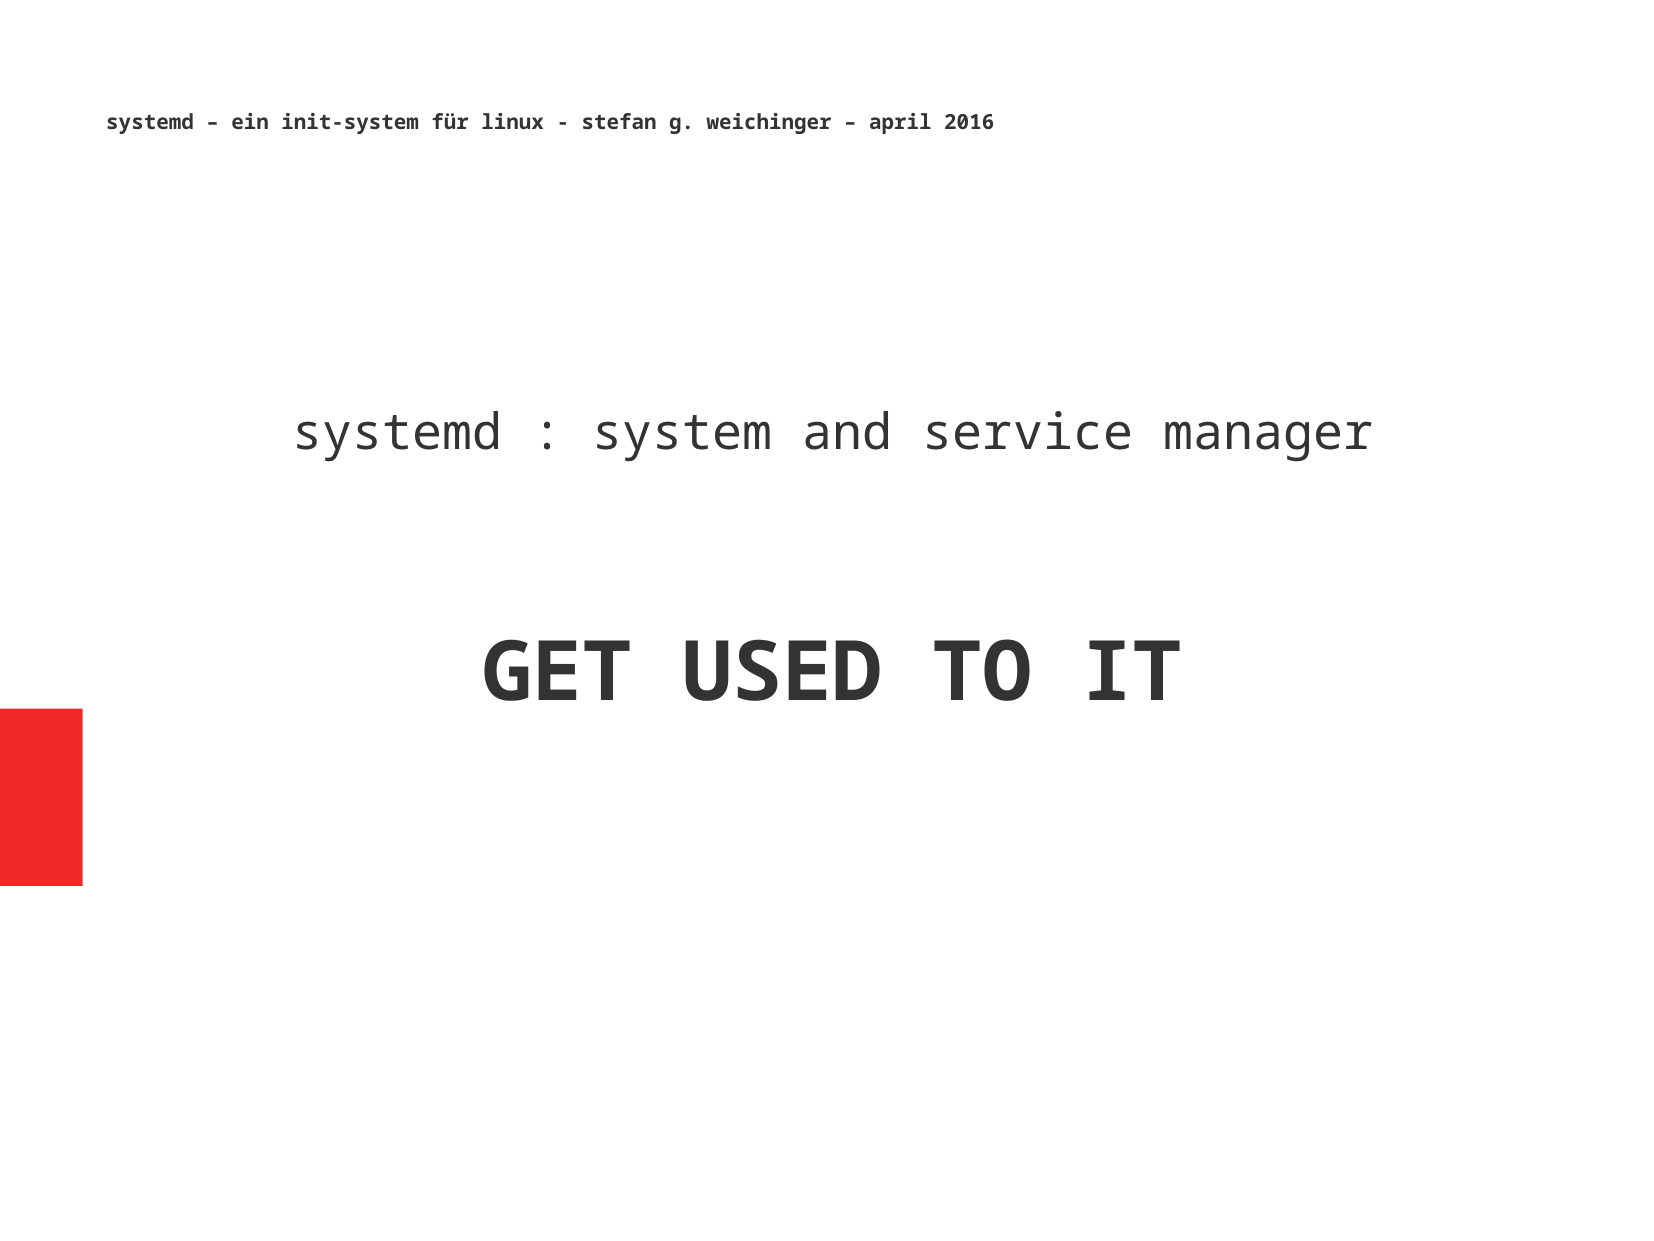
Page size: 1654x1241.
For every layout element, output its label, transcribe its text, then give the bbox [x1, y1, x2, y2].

title systemd – ein init-system für linux - stefan g. weichinger – april 2016 [106, 59, 1512, 184]
list systemd : system and service manager GET USED TO IT [129, 181, 1536, 1111]
